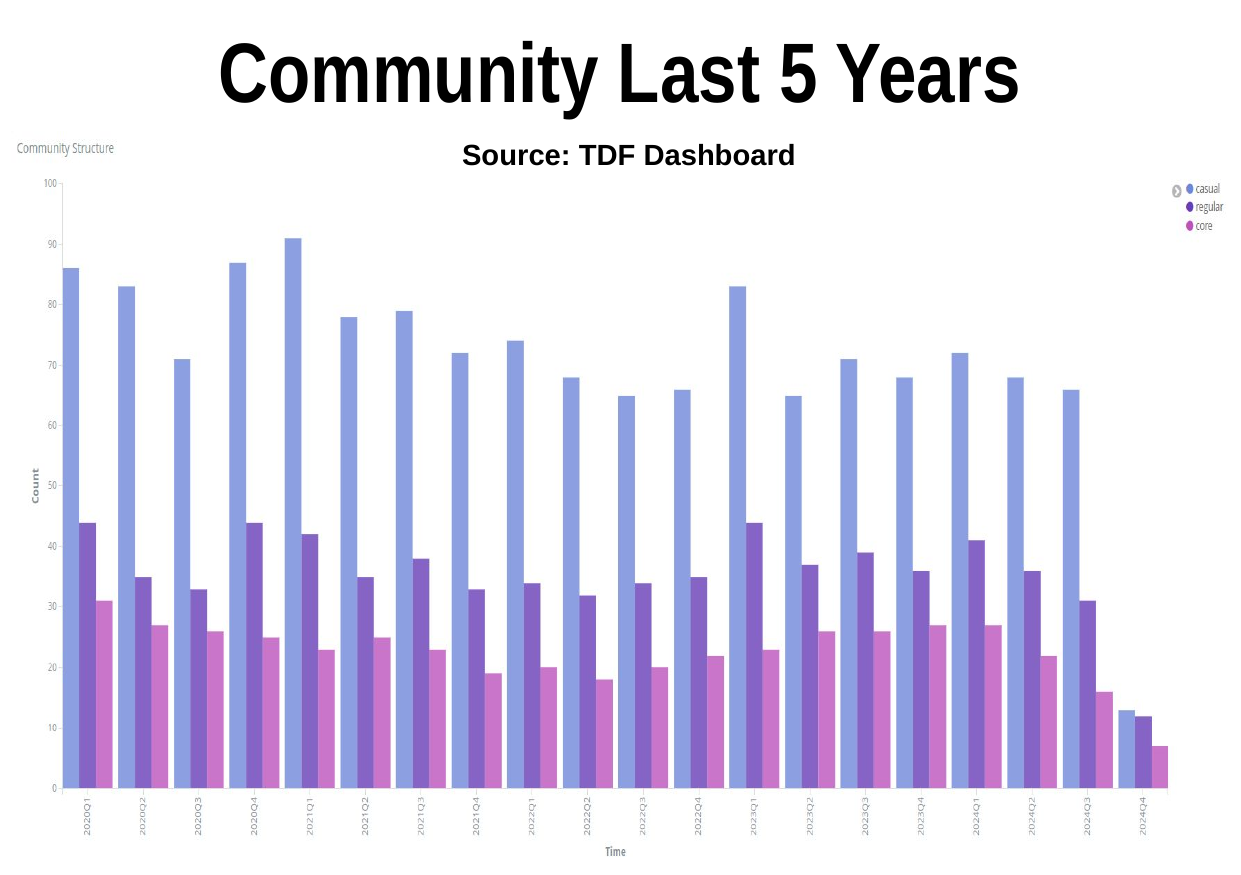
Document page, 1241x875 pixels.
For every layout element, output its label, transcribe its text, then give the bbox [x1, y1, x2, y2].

text_box Source: TDF Dashboard [447, 131, 812, 185]
title Community Last 5 Years [11, 12, 1229, 132]
picture [11, 132, 1229, 863]
